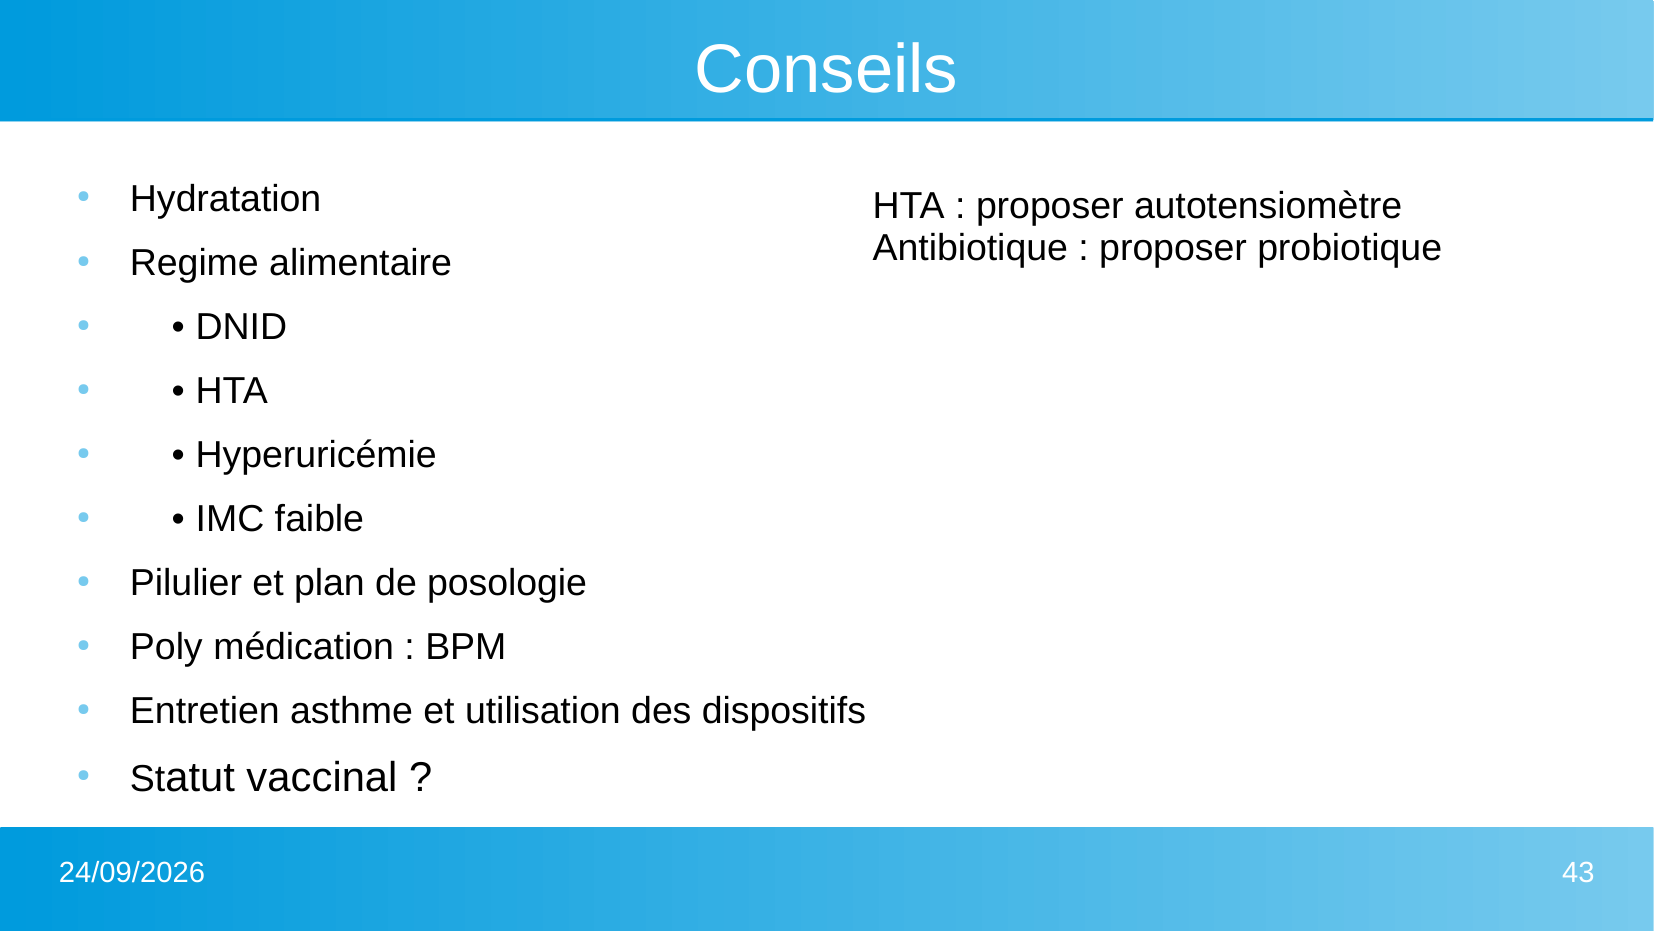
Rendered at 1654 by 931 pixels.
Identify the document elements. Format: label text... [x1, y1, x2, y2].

list Hydratation Regime alimentaire • DNID • HTA • Hyperuricémie • IMC faible Pilulier et plan de posologie Poly médication : BPM Entretien asthme et utilisation des dispositifs Statut vaccinal ? [59, 177, 1004, 768]
text_box HTA : proposer autotensiomètre Antibiotique : proposer probiotique [857, 177, 1536, 234]
title Conseils [59, 29, 1595, 108]
